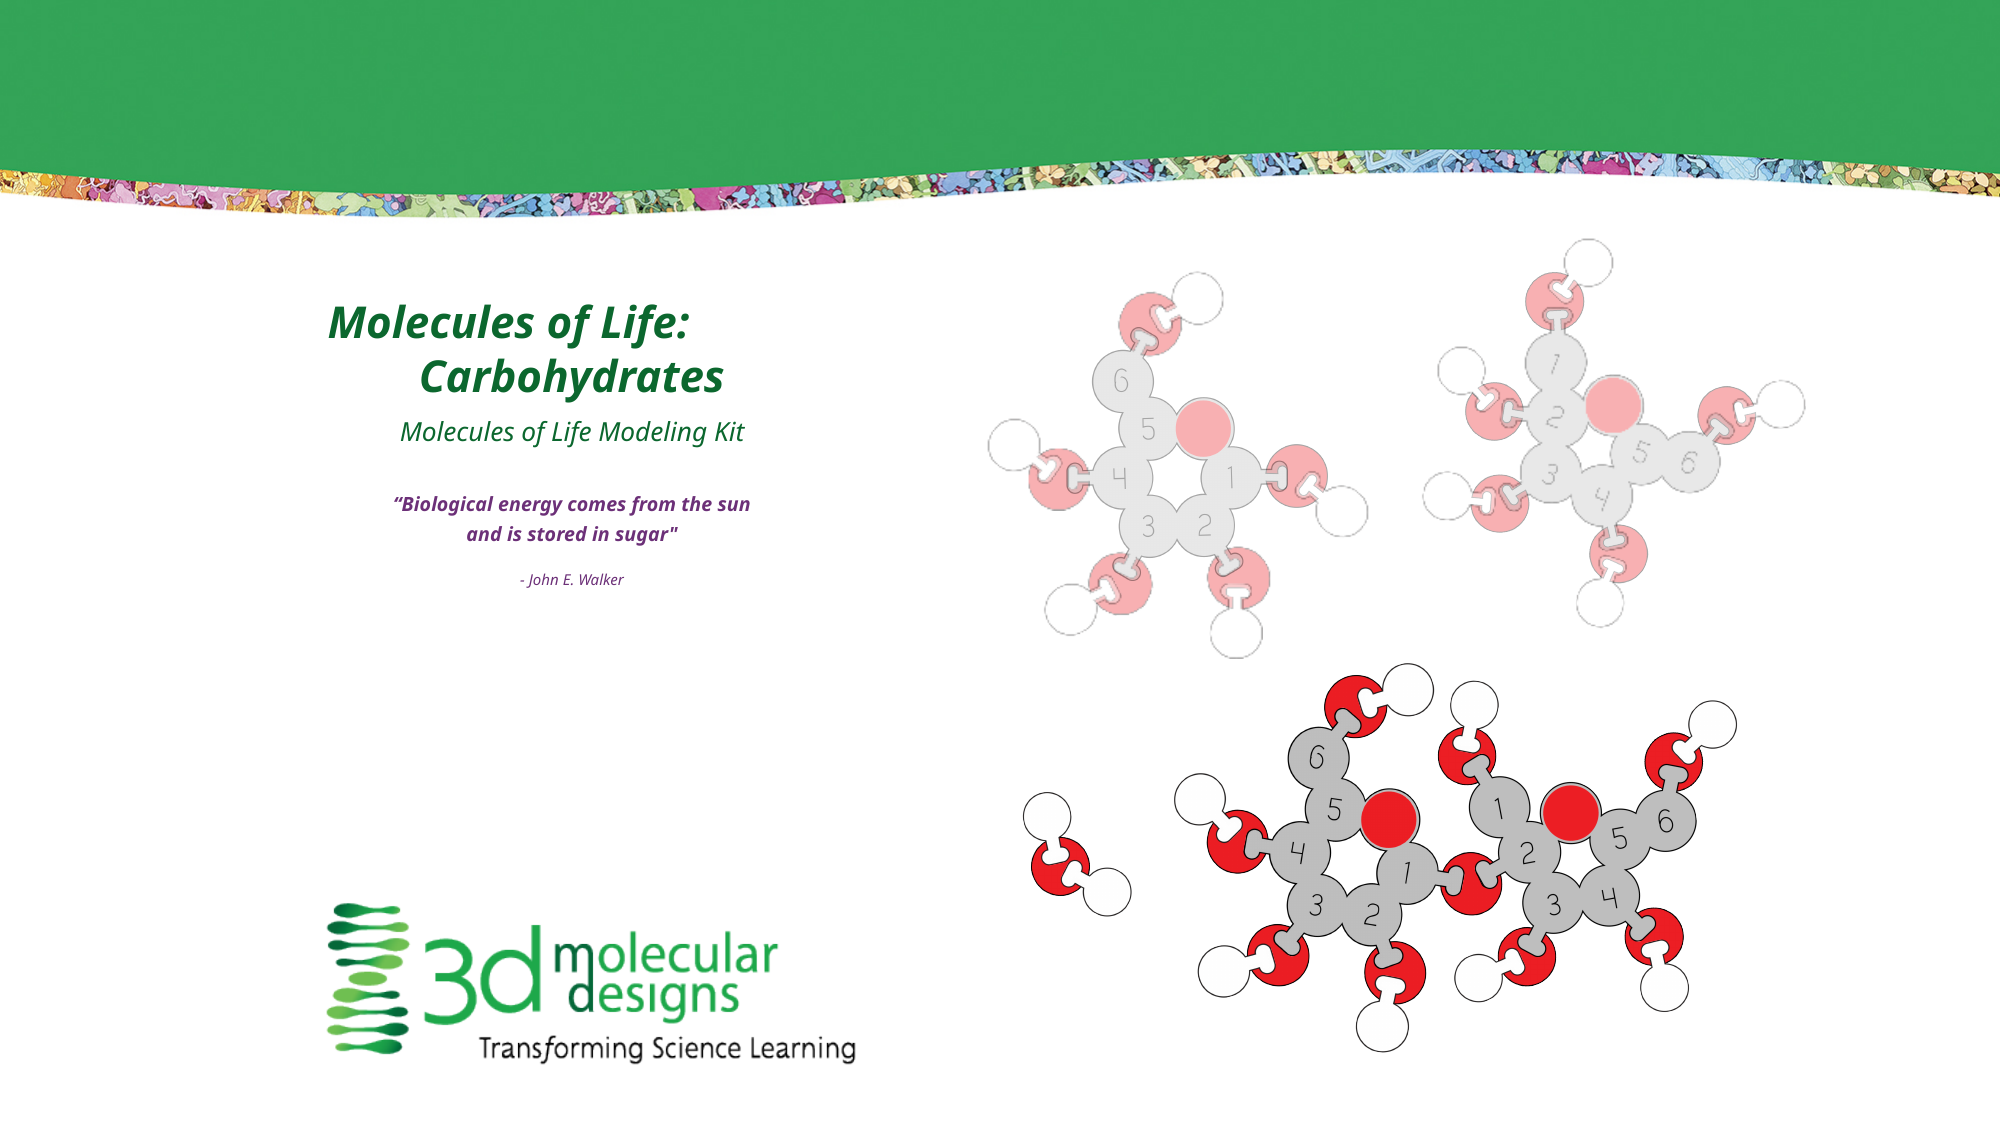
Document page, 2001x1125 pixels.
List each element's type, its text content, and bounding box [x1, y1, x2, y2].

picture [1018, 787, 1140, 925]
picture [977, 262, 1378, 660]
list Molecules of Life: Carbohydrates Molecules of Life Modeling Kit “Biological energy comes from the sun and is stored in sugar" - John E. Walker [0, 288, 1145, 729]
picture [1163, 656, 1747, 1057]
picture [1419, 228, 1809, 633]
